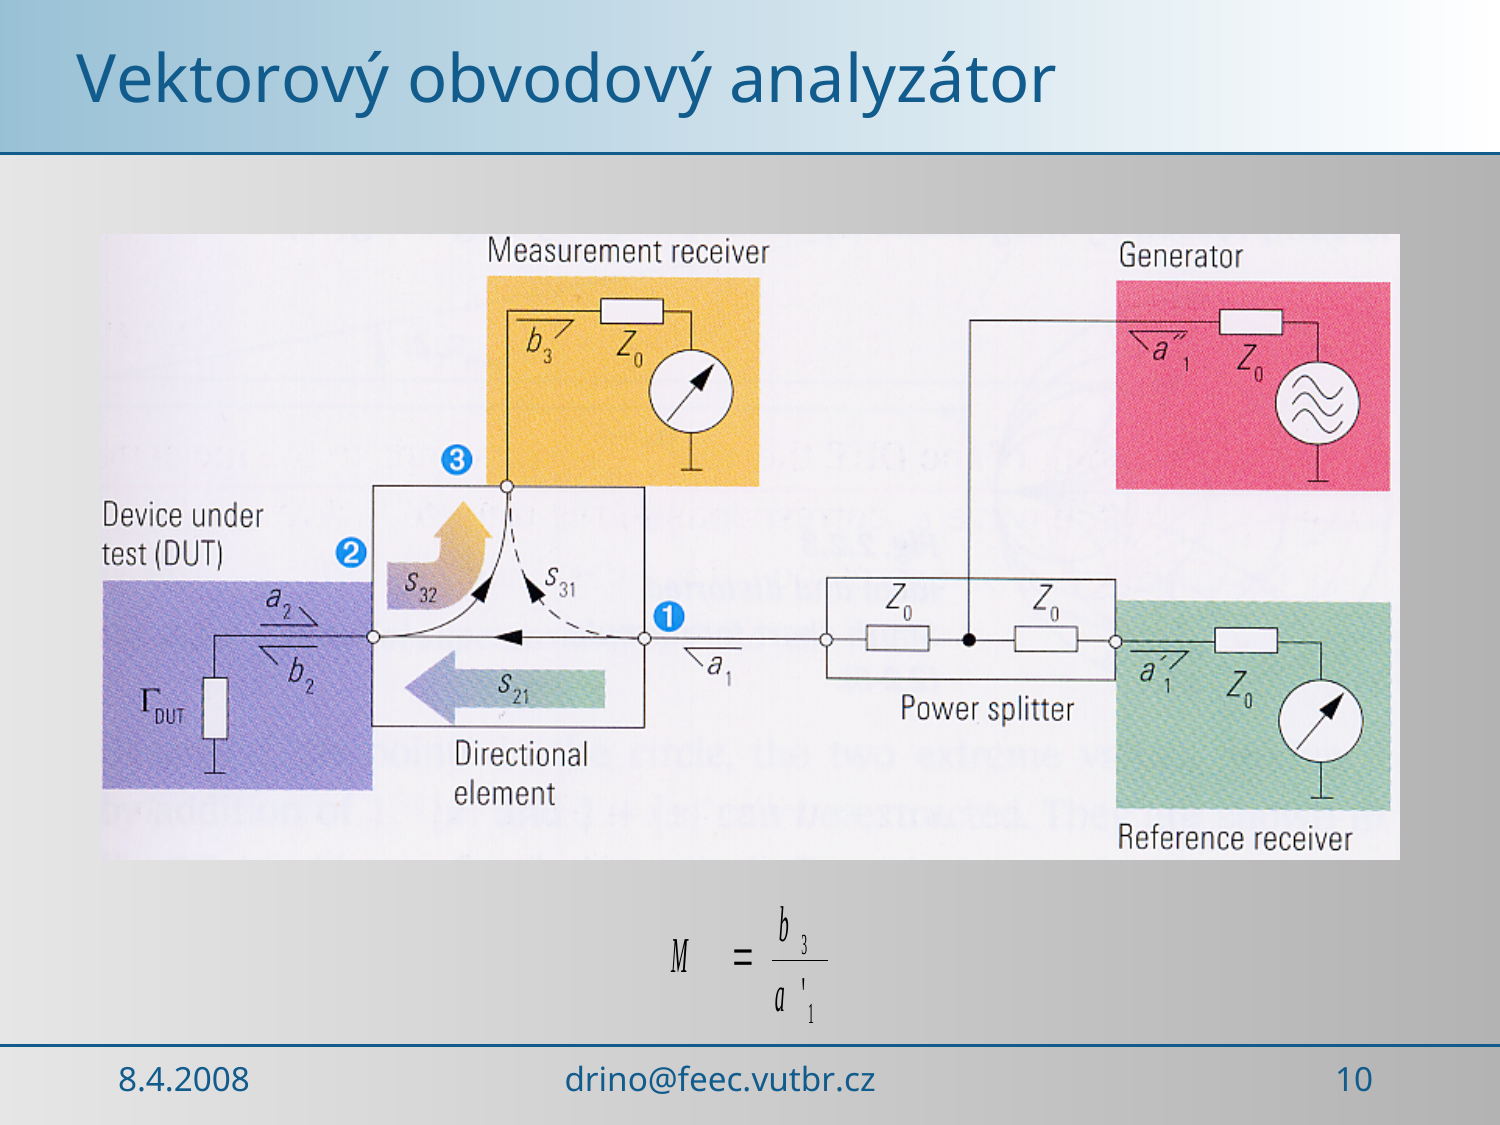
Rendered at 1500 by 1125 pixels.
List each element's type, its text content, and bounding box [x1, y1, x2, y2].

picture [100, 234, 1400, 860]
text_box <číslo> [1075, 1049, 1388, 1125]
title Vektorový obvodový analyzátor [0, 0, 1500, 152]
text_box drino@feec.vutbr.cz [454, 1049, 987, 1125]
picture [662, 893, 838, 1036]
text_box 8.4.2008 [103, 1049, 432, 1125]
